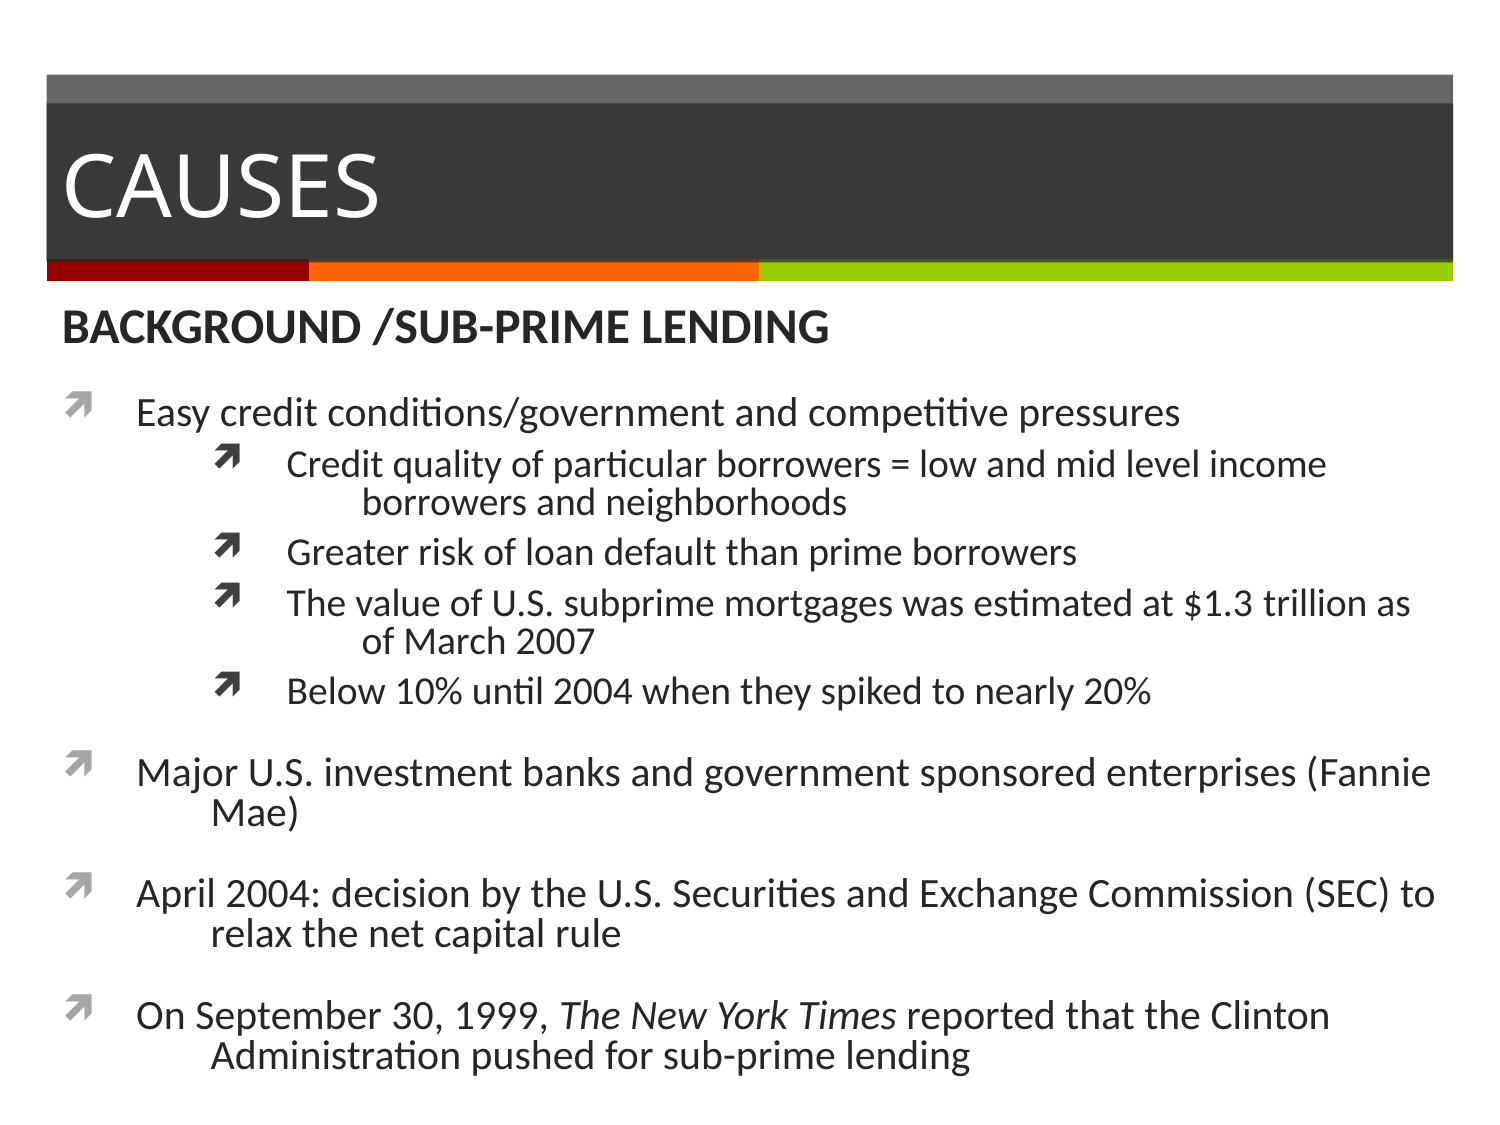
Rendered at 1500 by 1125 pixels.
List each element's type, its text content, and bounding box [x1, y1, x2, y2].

text_box BACKGROUND /SUB-PRIME LENDING Easy credit conditions/government and competitive pressures Credit quality of particular borrowers = low and mid level income borrowers and neighborhoods Greater risk of loan default than prime borrowers The value of U.S. subprime mortgages was estimated at $1.3 trillion as of March 2007 Below 10% until 2004 when they spiked to nearly 20% Major U.S. investment banks and government sponsored enterprises (Fannie Mae) April 2004: decision by the U.S. Securities and Exchange Commission (SEC) to relax the net capital rule On September 30, 1999, The New York Times reported that the Clinton Administration pushed for sub-prime lending [46, 297, 1454, 1125]
text_box CAUSES [46, 103, 1454, 263]
